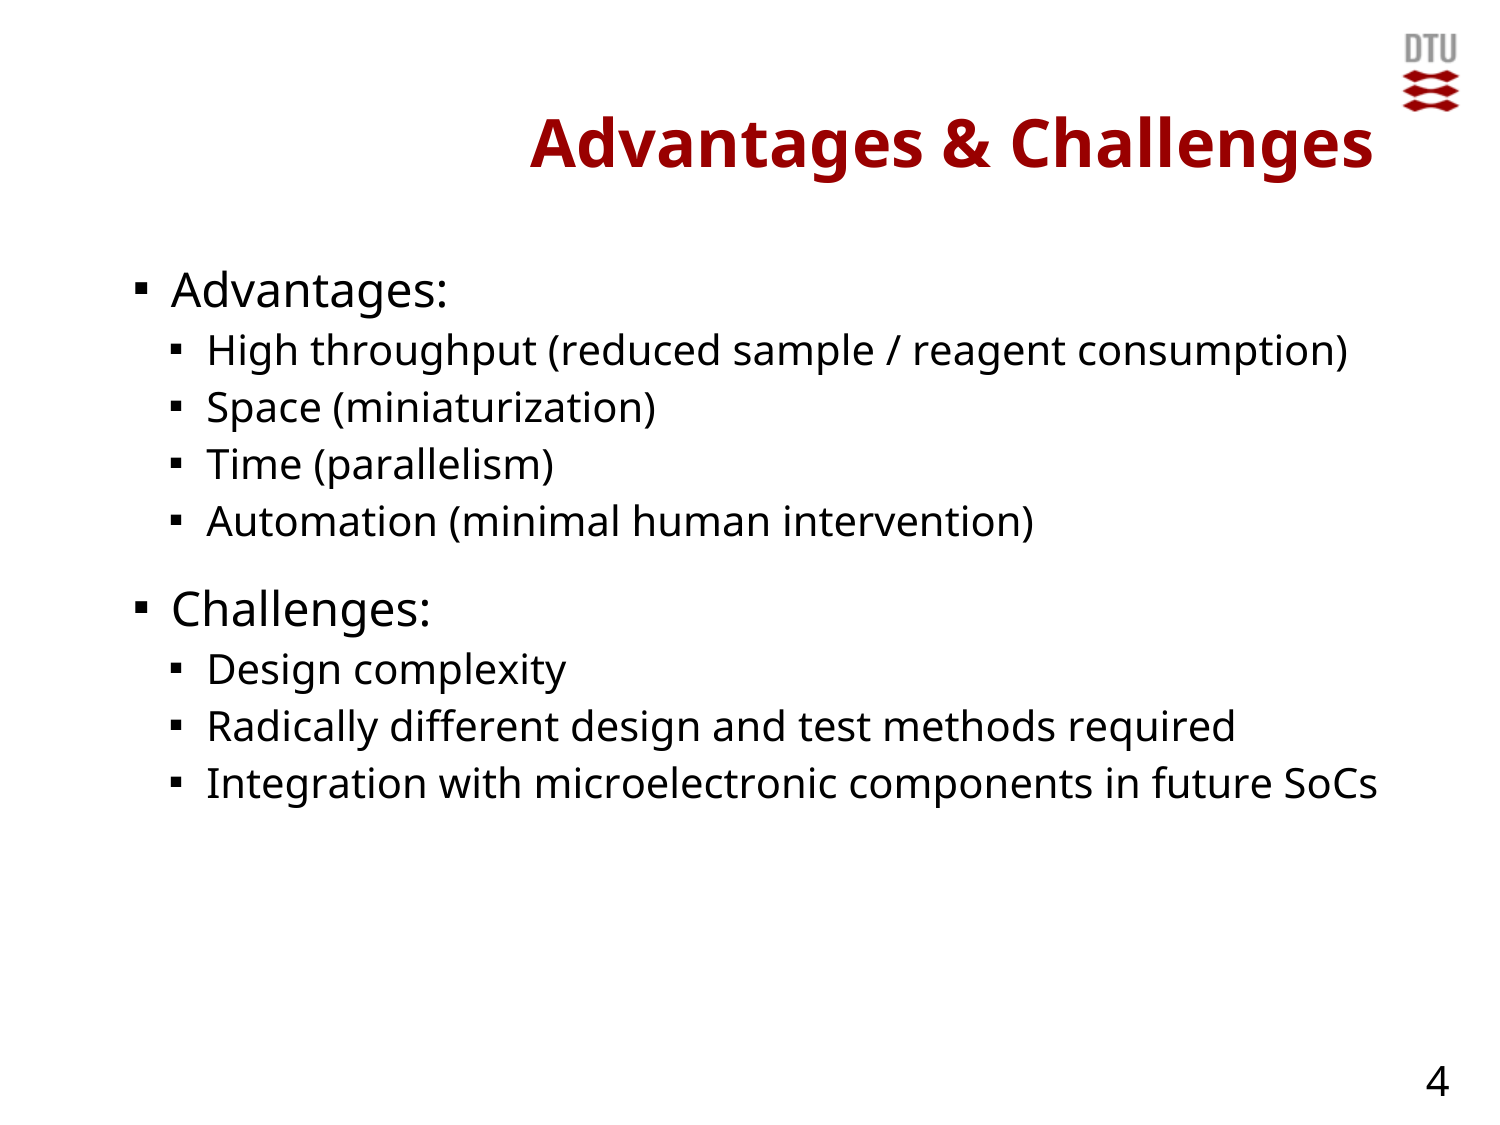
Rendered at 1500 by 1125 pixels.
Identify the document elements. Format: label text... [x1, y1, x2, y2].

list Advantages: High throughput (reduced sample / reagent consumption)‏ Space (miniaturization)‏ Time (parallelism)‏ Automation (minimal human intervention)‏ [99, 262, 1434, 605]
title Advantages & Challenges [99, 57, 1375, 230]
picture [1381, 3, 1496, 130]
list Challenges: Design complexity Radically different design and test methods required Integration with microelectronic components in future SoCs ‏ [99, 605, 1434, 924]
